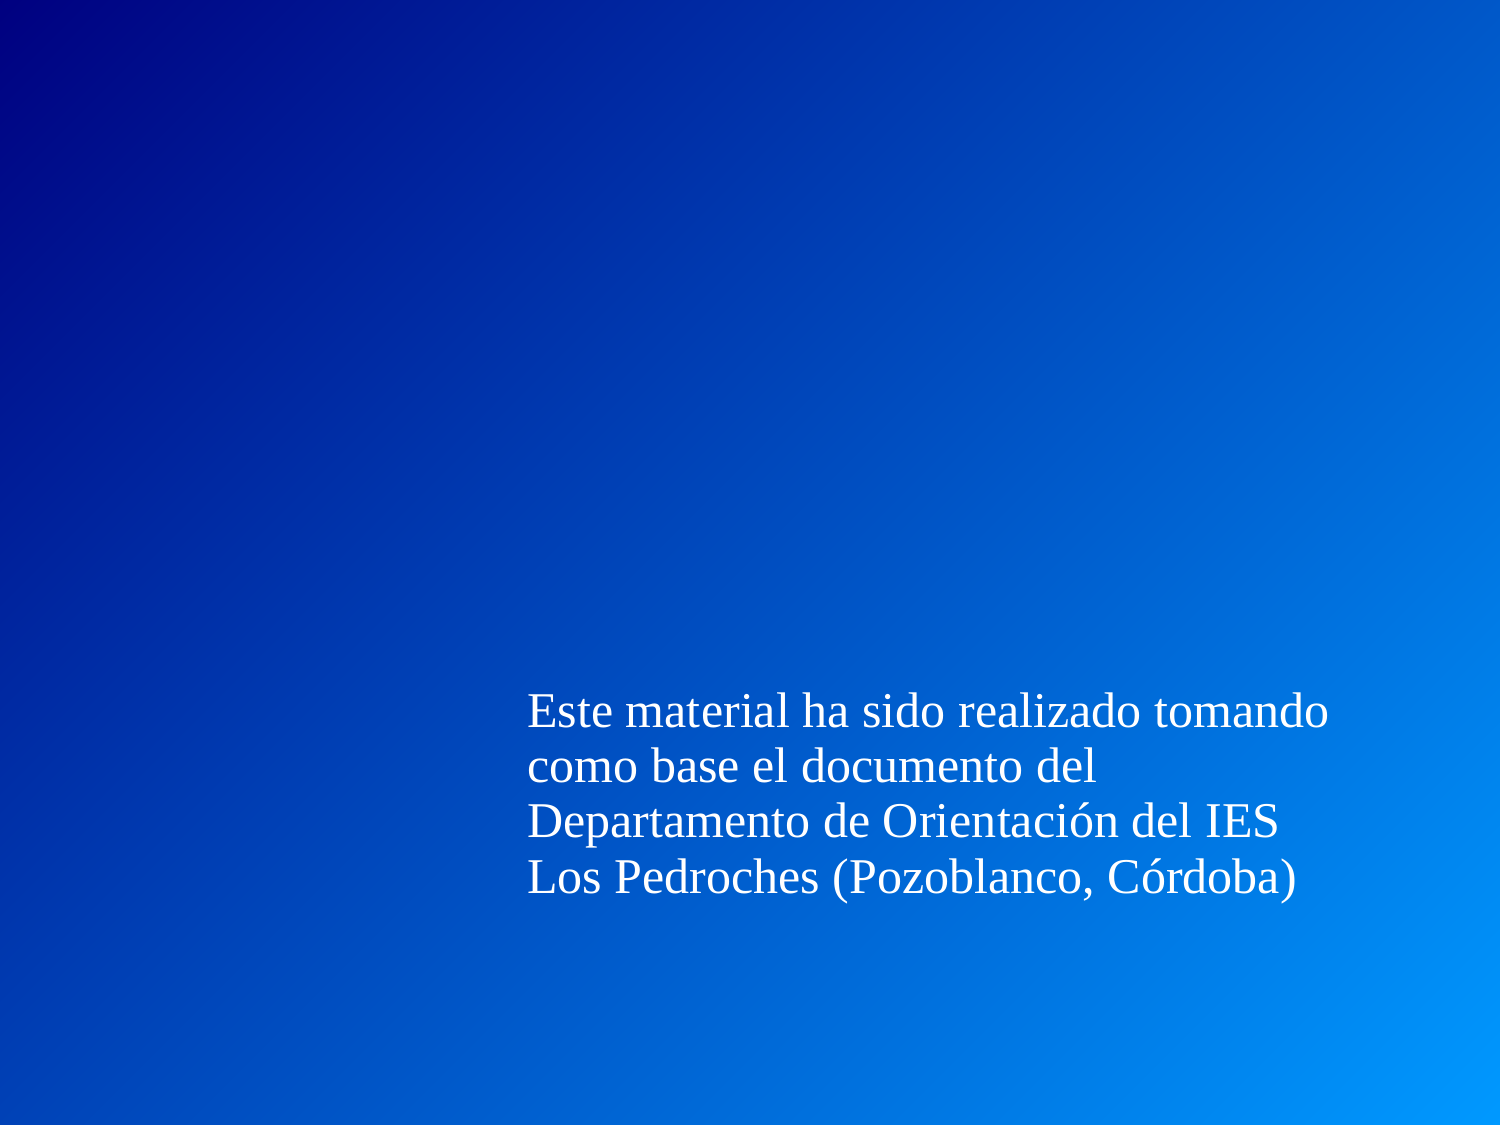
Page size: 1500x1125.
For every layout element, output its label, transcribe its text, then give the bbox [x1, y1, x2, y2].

text_box Este material ha sido realizado tomando como base el documento del Departamento de Orientación del IES Los Pedroches (Pozoblanco, Córdoba) [512, 675, 1363, 999]
